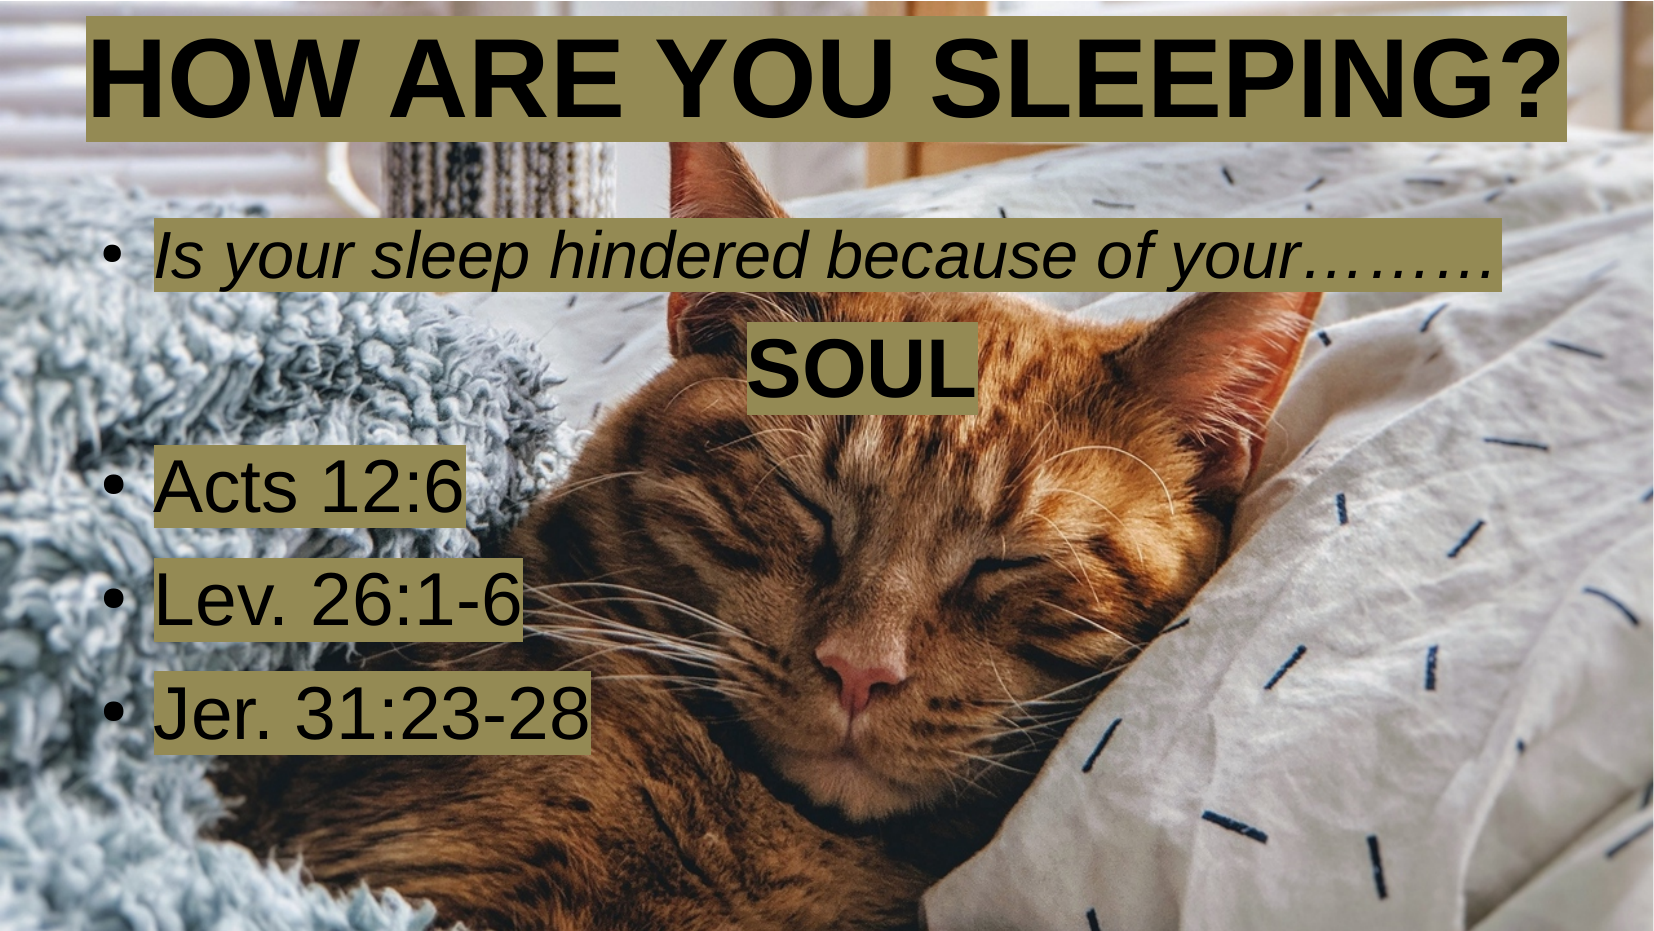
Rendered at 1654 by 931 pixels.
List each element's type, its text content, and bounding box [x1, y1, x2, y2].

list Is your sleep hindered because of your……… SOUL Acts 12:6 Lev. 26:1-6 Jer. 31:23-28 [82, 217, 1571, 856]
picture [0, 1, 1654, 931]
title HOW ARE YOU SLEEPING? [82, 1, 1571, 157]
